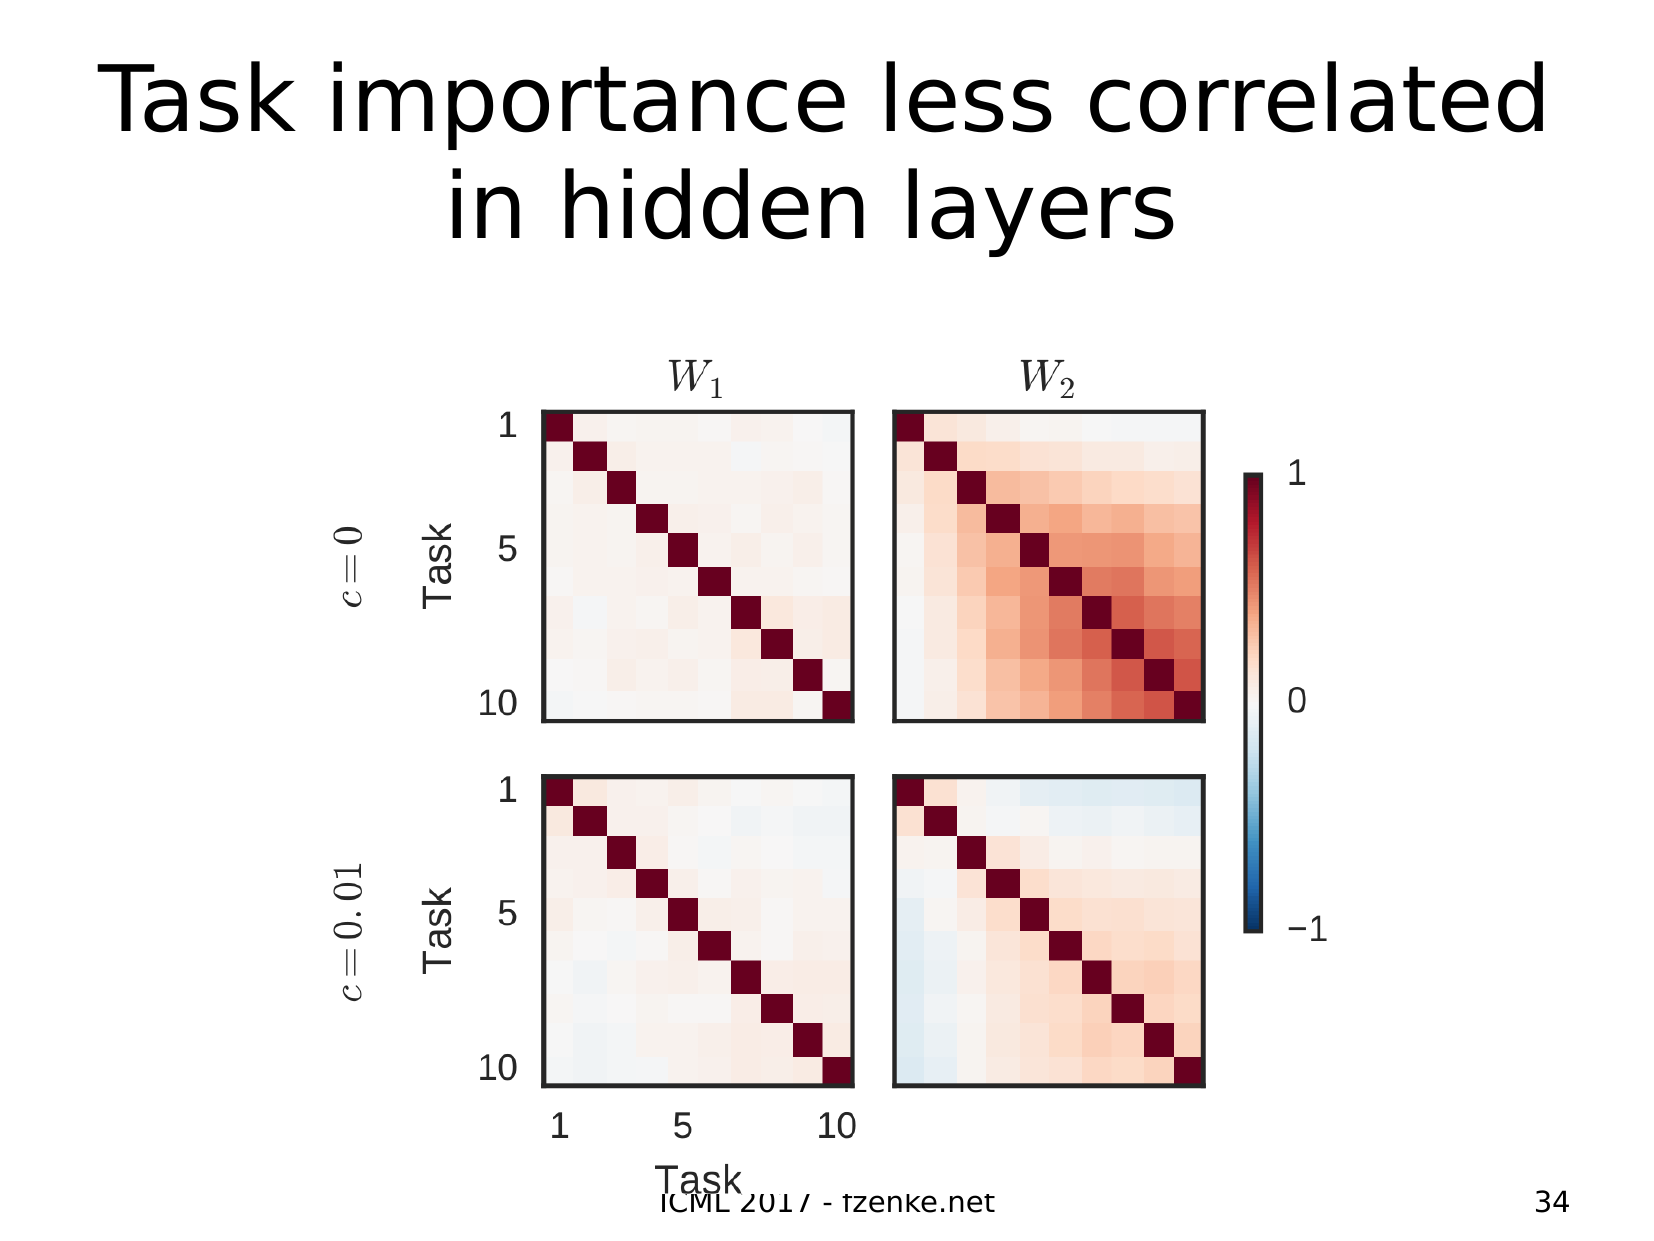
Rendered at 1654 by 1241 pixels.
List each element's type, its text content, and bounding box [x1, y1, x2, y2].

picture [333, 359, 1327, 1194]
title Task importance less correlated in hidden layers [82, 45, 1571, 261]
